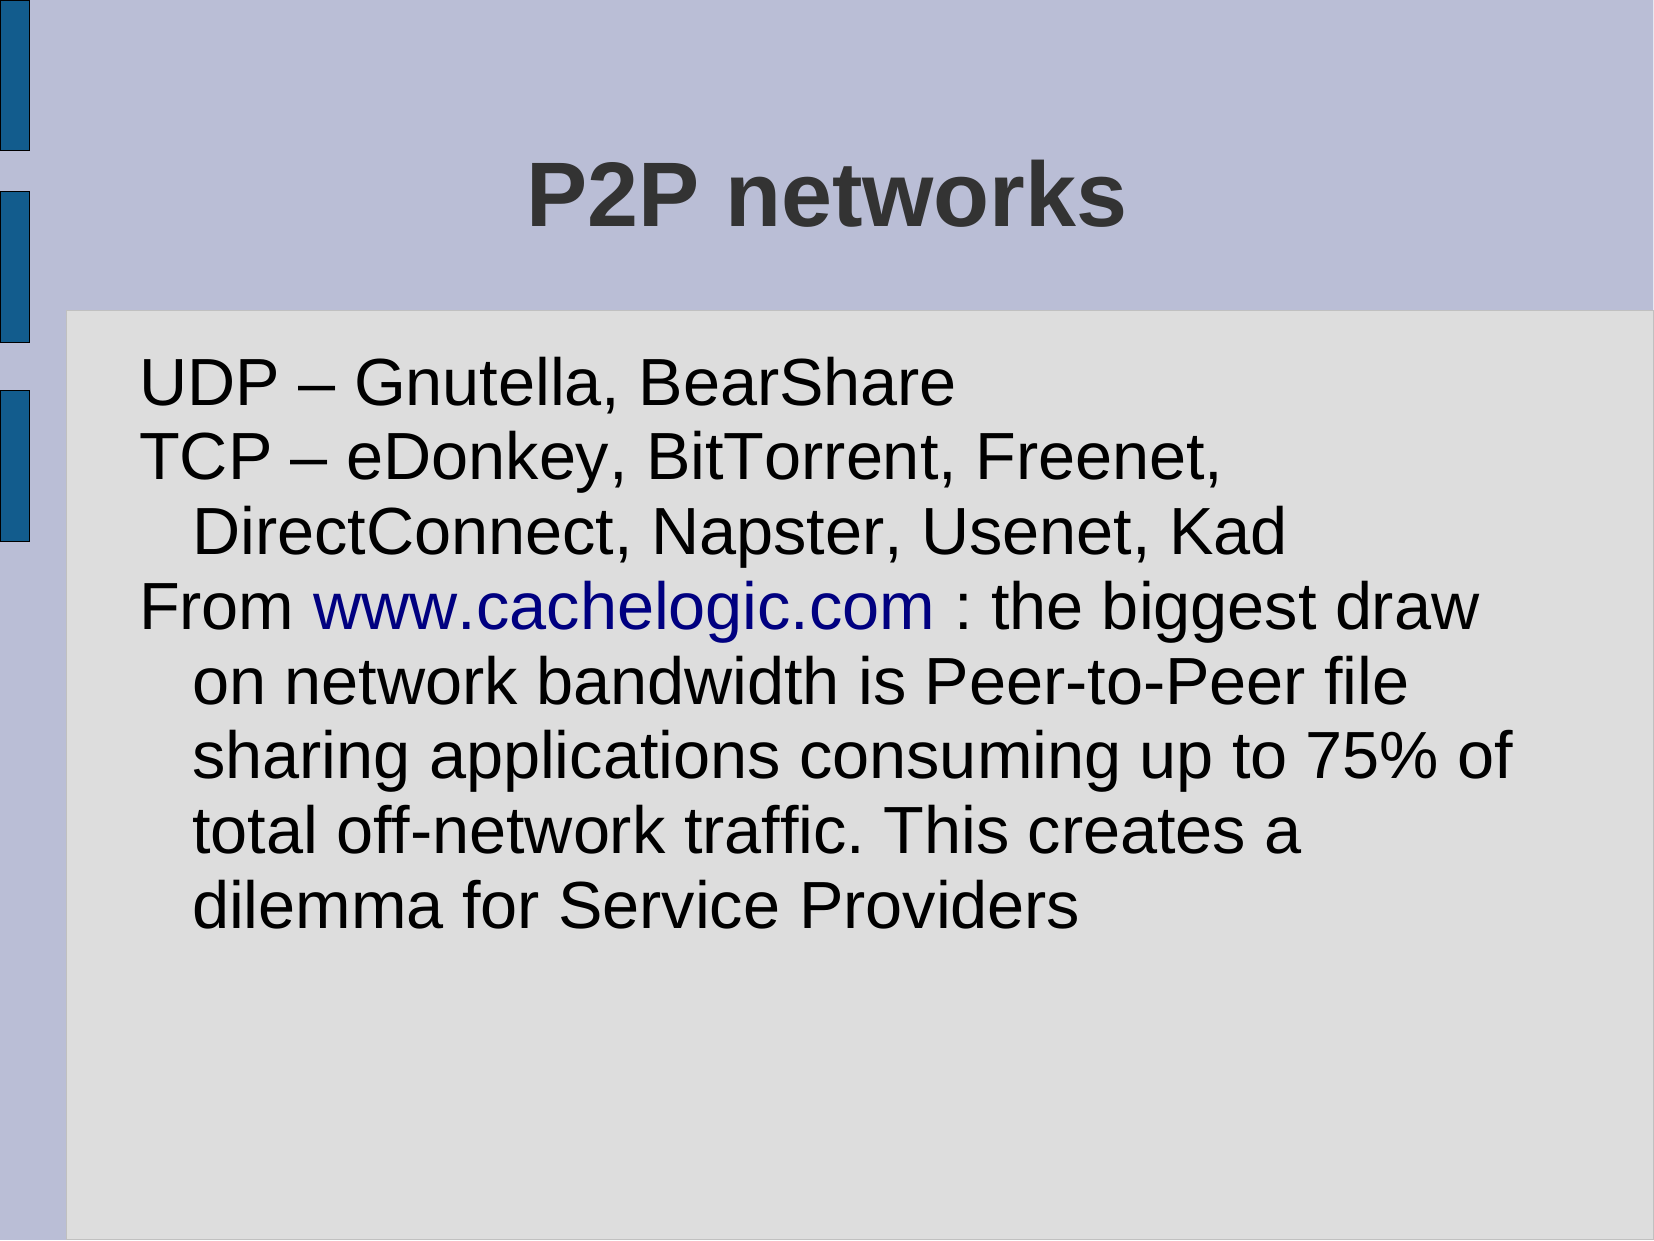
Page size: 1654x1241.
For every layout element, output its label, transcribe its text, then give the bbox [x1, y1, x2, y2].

title P2P networks [121, 91, 1534, 299]
list UDP – Gnutella, BearShare TCP – eDonkey, BitTorrent, Freenet, DirectConnect, Napster, Usenet, Kad From www.cachelogic.com : the biggest draw on network bandwidth is Peer-to-Peer file sharing applications consuming up to 75% of total off-network traffic. This creates a dilemma for Service Providers [121, 344, 1534, 1127]
